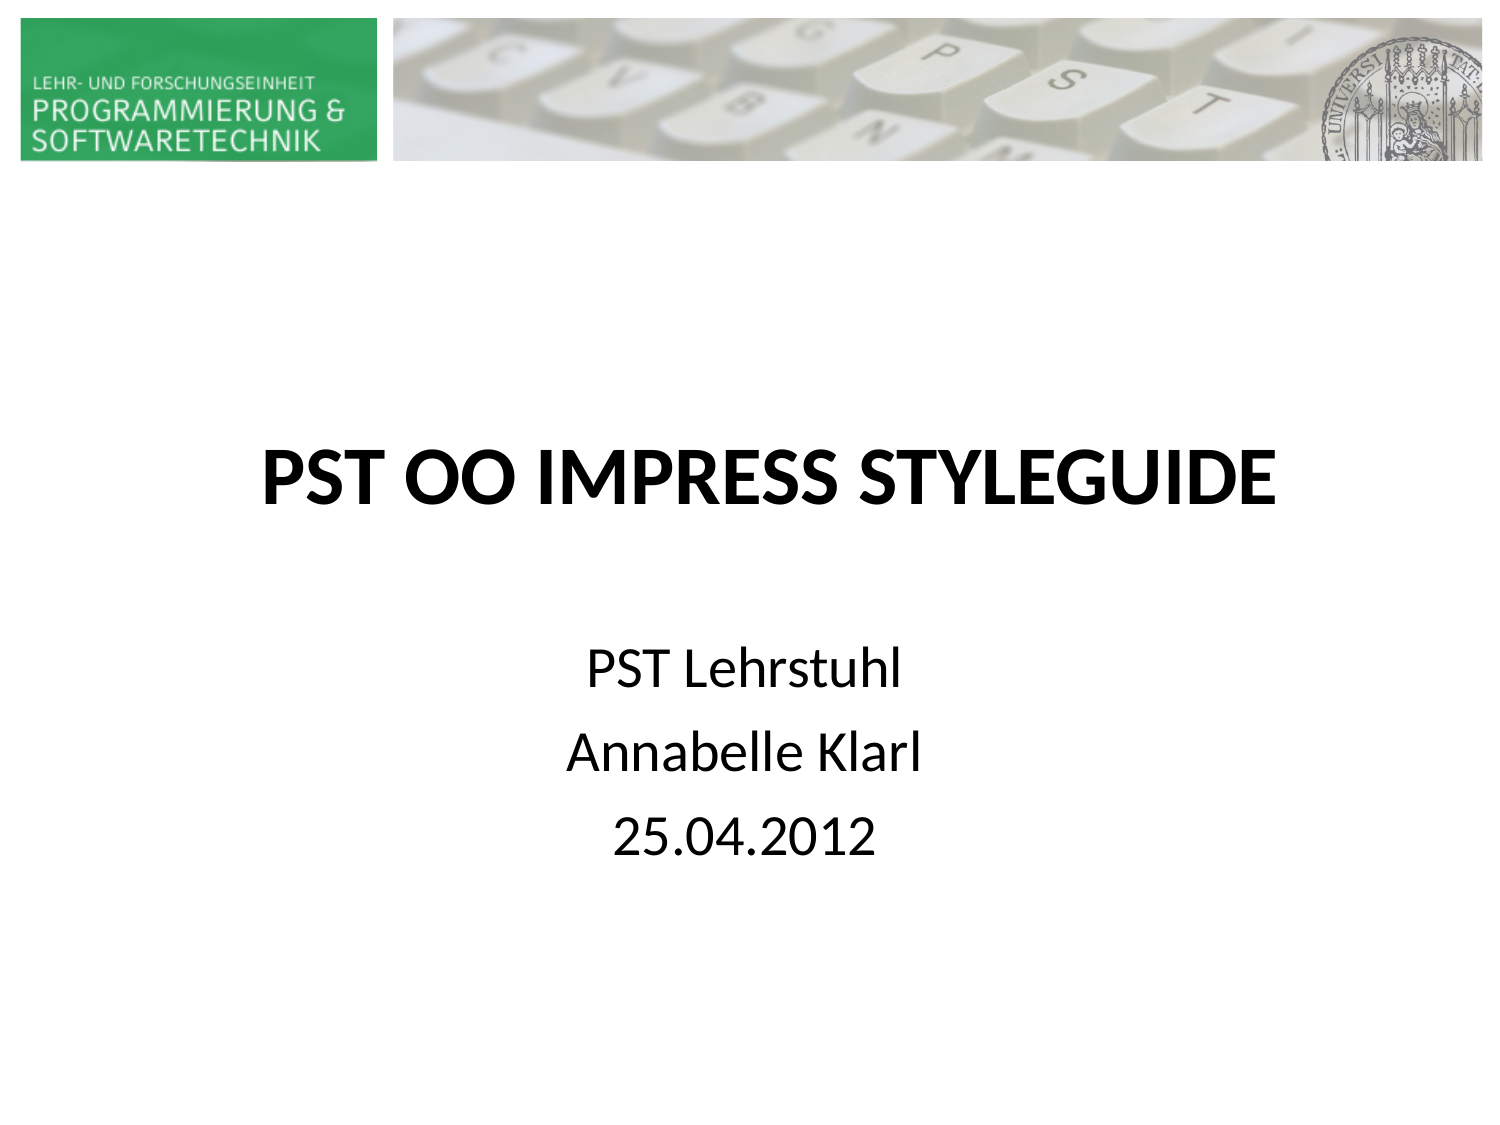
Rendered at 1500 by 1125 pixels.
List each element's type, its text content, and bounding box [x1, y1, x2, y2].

subtitle PST Lehrstuhl Annabelle Klarl 25.04.2012 [219, 607, 1270, 886]
picture [20, 18, 240, 162]
title PST OO IMPRESS STYLEGUIDE [118, 413, 1394, 526]
text_box HAUPT-/ BACHELOR- SEMINAR ADAPTIVE SYSTEME PST | PROF. DR. WIRSING 14. JUNI 2009 VORNAME NAME [53, 621, 1436, 965]
